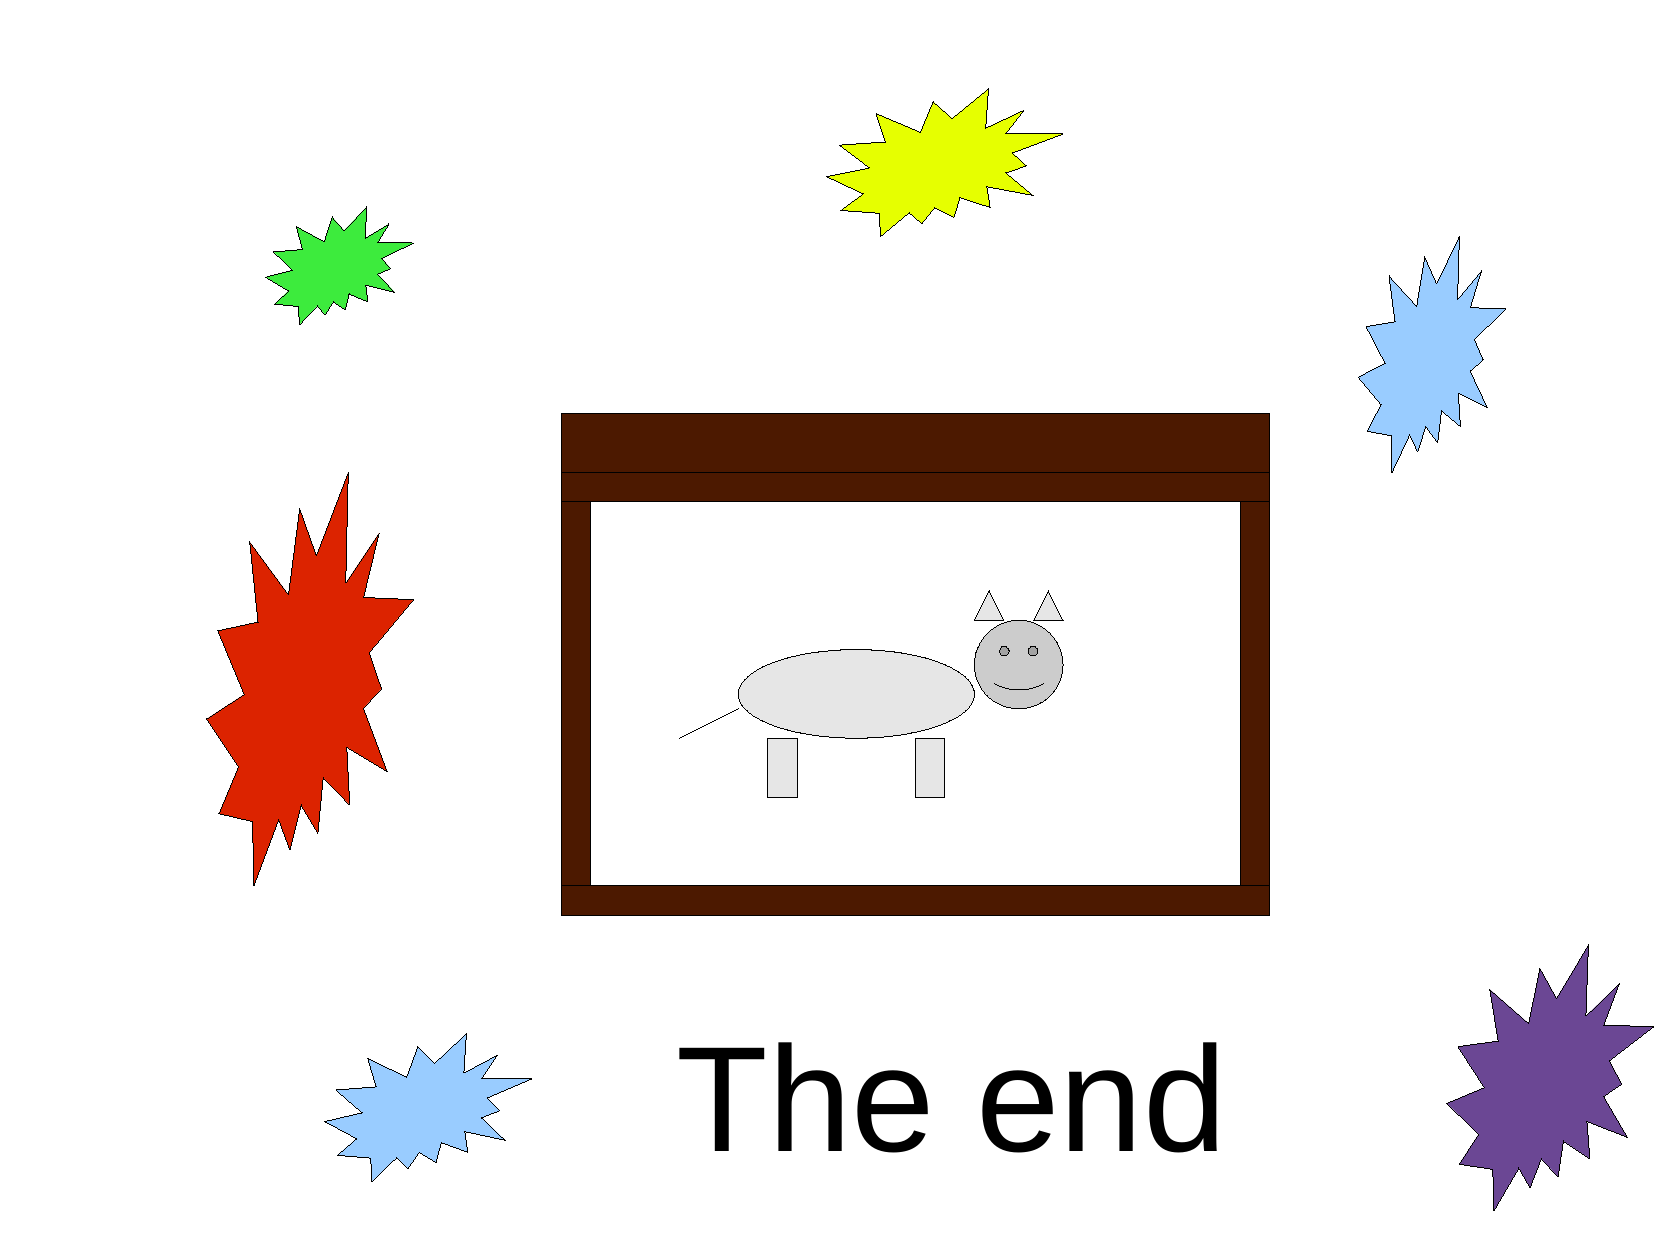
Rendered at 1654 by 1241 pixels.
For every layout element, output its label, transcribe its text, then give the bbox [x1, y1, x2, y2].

text_box [324, 1033, 532, 1182]
text_box [1358, 236, 1506, 473]
text_box The end [620, 1008, 1270, 1191]
text_box [826, 88, 1063, 237]
text_box [1446, 944, 1654, 1211]
text_box [206, 472, 414, 886]
text_box [265, 206, 414, 325]
text_box [561, 413, 1270, 916]
